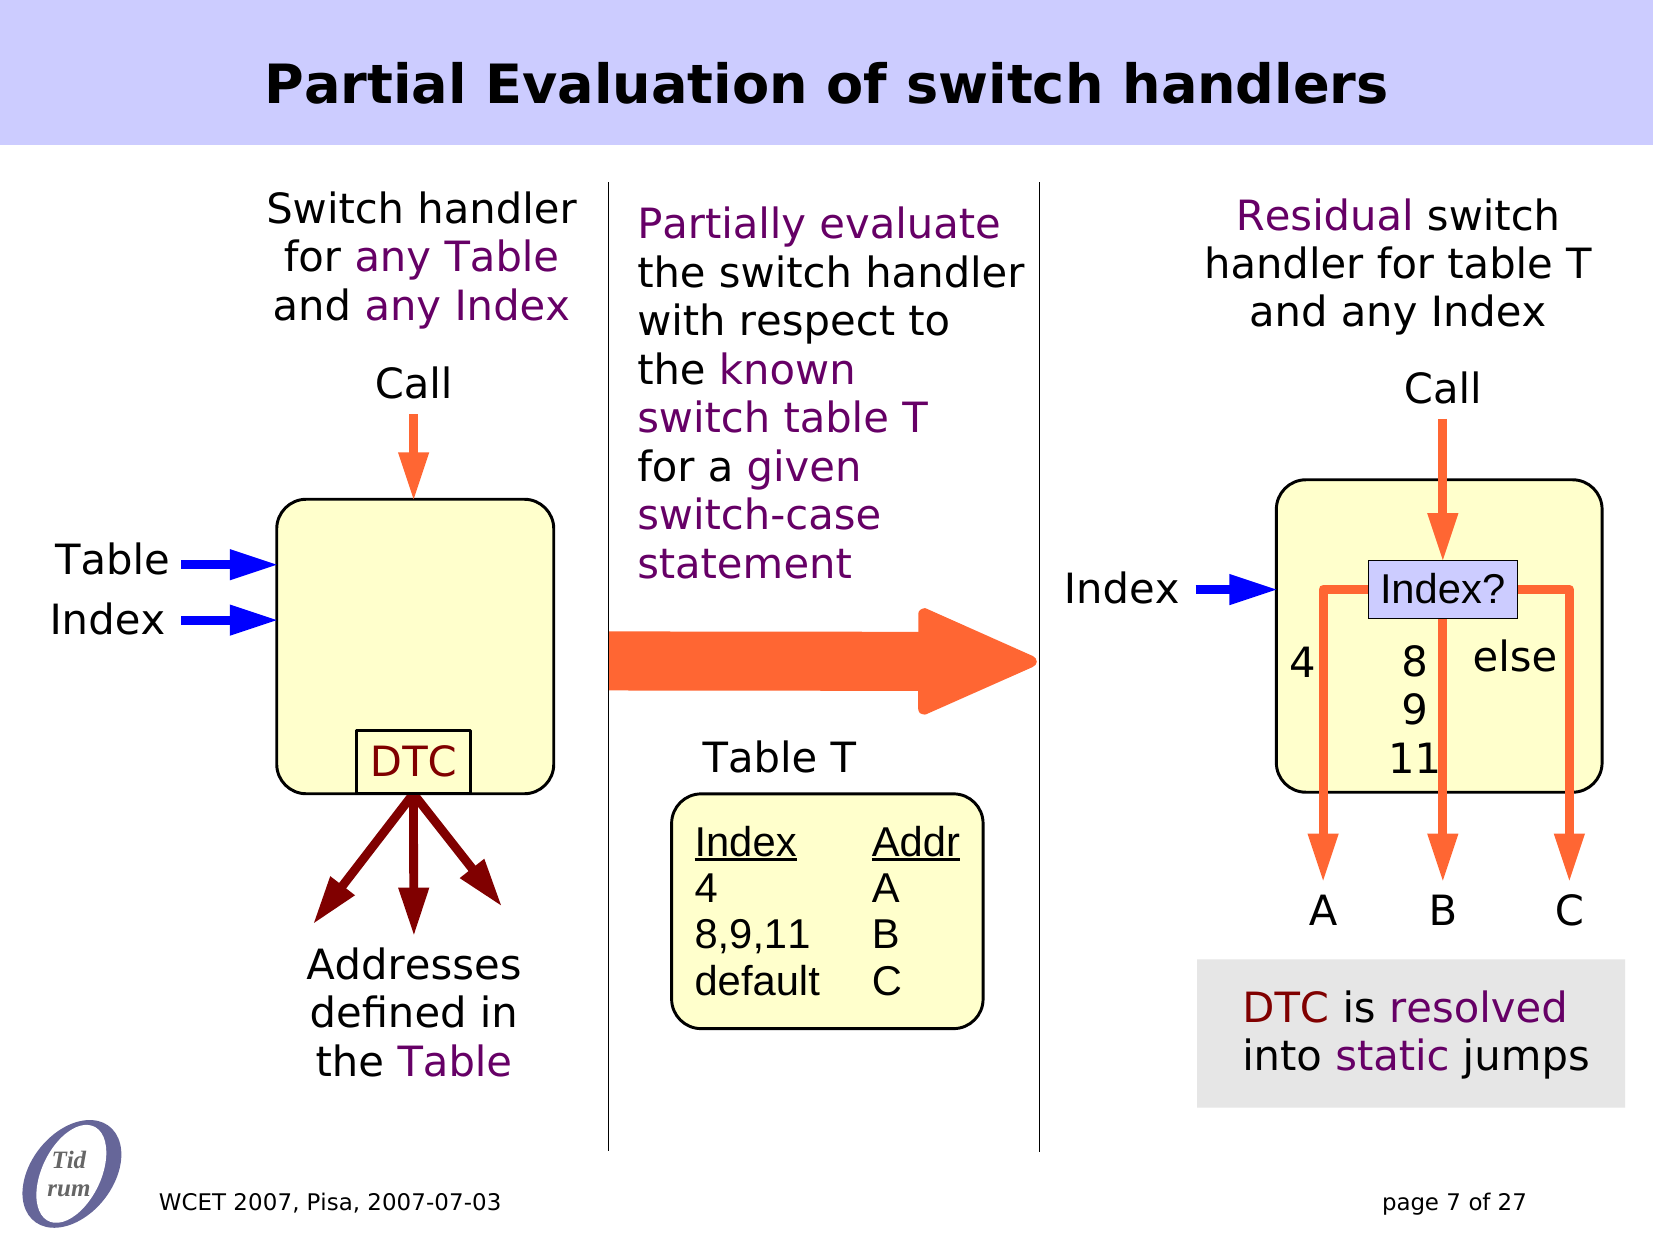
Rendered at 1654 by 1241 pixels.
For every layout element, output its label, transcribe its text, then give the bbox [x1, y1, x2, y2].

text_box 4 [1277, 644, 1327, 682]
text_box Index [49, 595, 166, 645]
text_box Index Addr 4 A 8,9,11 B default C [671, 793, 984, 1029]
text_box Table T [690, 728, 868, 789]
text_box [1276, 479, 1442, 793]
text_box Index [1064, 565, 1180, 614]
text_box C [1542, 880, 1596, 941]
text_box 8 9 11 [1388, 643, 1442, 777]
text_box Partially evaluate the switch handler with respect to the known switch table T for a given switch-case statement [625, 194, 1037, 594]
text_box [1447, 594, 1565, 793]
text_box Residual switch handler for table T and any Index [1192, 185, 1604, 343]
text_box [1328, 594, 1438, 793]
title Partial Evaluation of switch handlers [121, 43, 1533, 126]
text_box Addresses defined in the Table [294, 934, 534, 1092]
text_box B [1416, 880, 1470, 941]
text_box Call [362, 353, 465, 415]
text_box [1444, 479, 1603, 793]
text_box Switch handler for any Table and any Index [241, 178, 603, 336]
text_box DTC is resolved into static jumps [1230, 977, 1602, 1087]
text_box [1197, 959, 1626, 1108]
text_box Table [55, 535, 171, 585]
text_box DTC [356, 730, 471, 794]
text_box Call [1392, 358, 1494, 419]
text_box A [1266, 880, 1381, 941]
text_box [276, 499, 554, 794]
text_box else [1472, 638, 1558, 676]
text_box Index? [1368, 560, 1518, 619]
